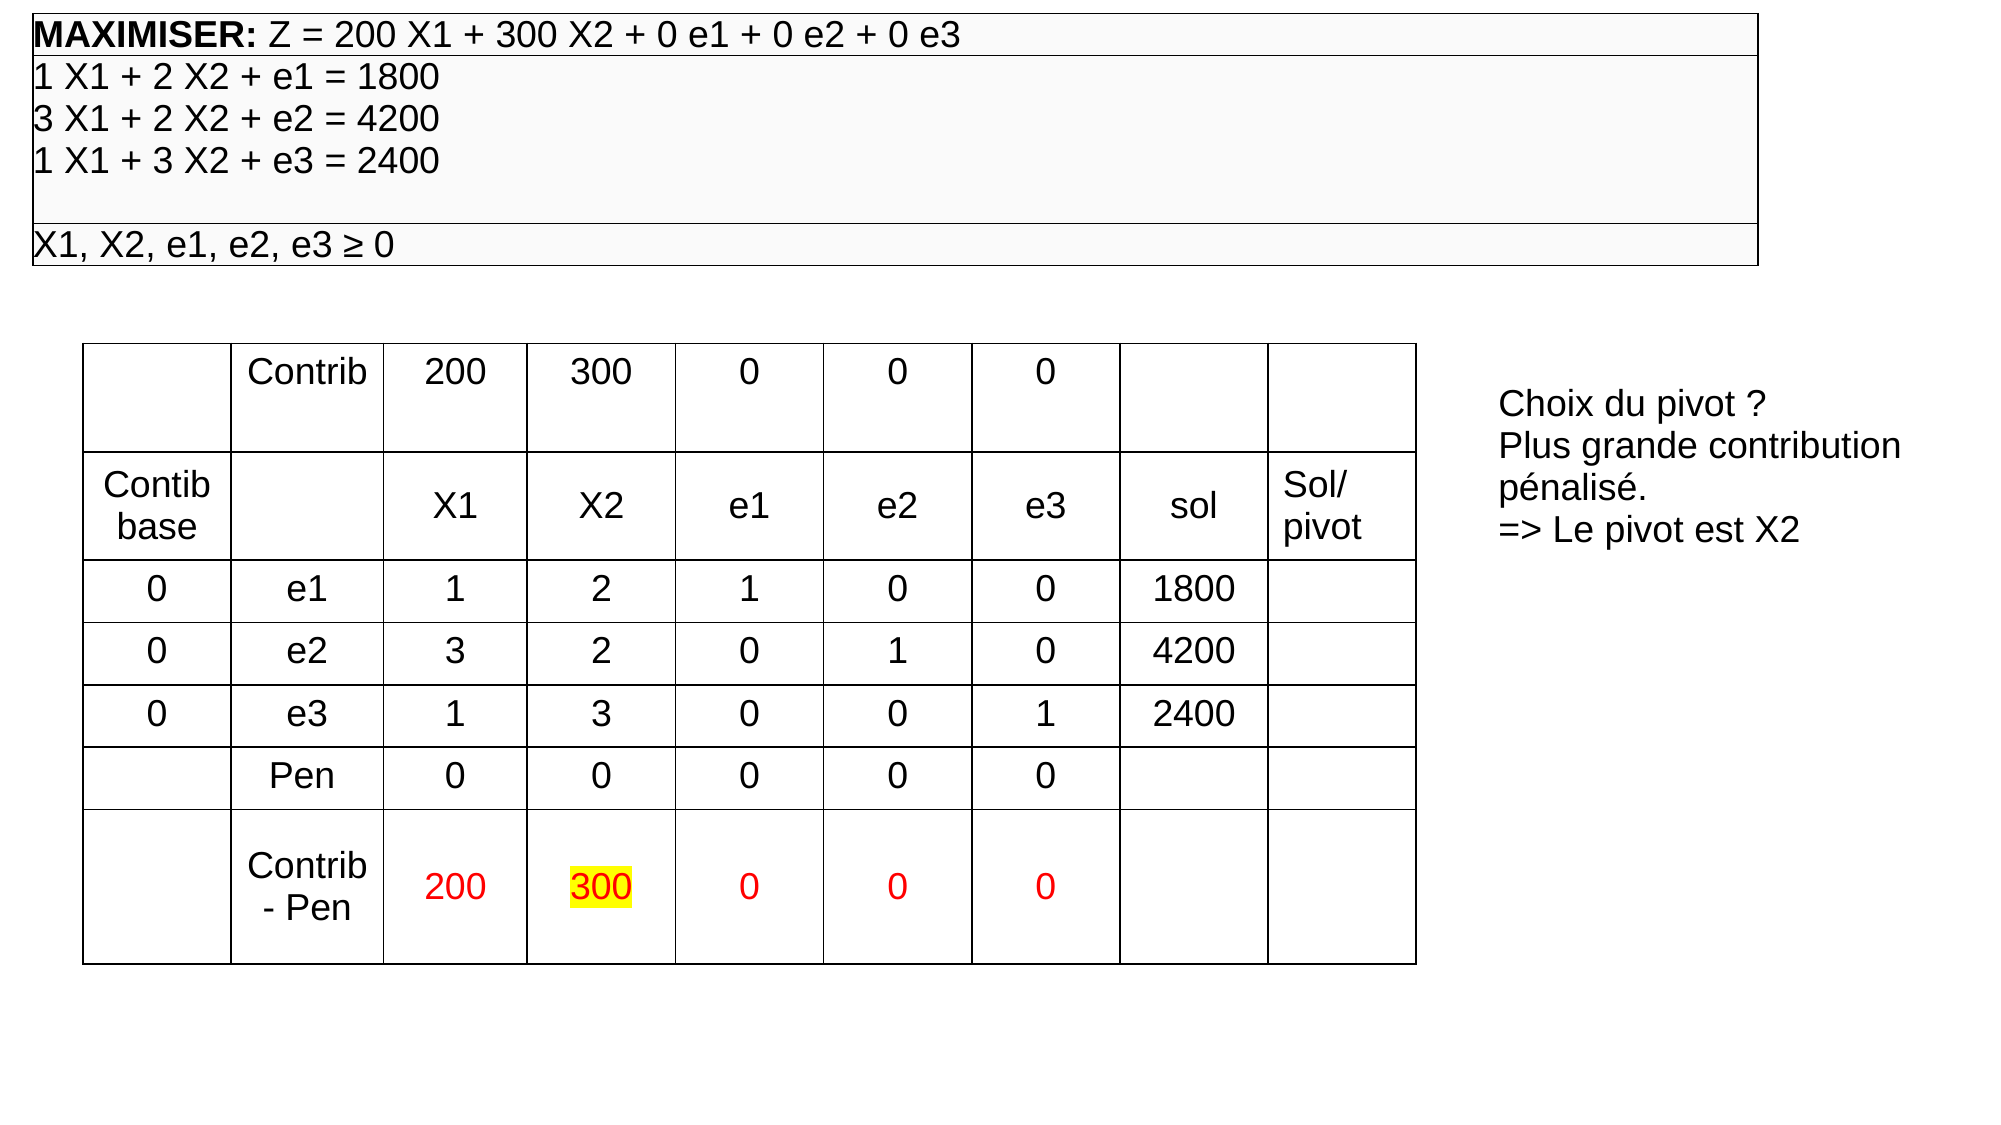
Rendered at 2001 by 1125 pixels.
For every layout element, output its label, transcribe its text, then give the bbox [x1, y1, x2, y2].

table_cell 0 [973, 748, 1119, 809]
table_cell 1 [824, 623, 971, 684]
table_cell 0 [824, 810, 971, 963]
table_cell 0 [973, 810, 1119, 963]
table_header 200 [384, 344, 526, 451]
table_cell 0 [676, 623, 823, 684]
table_cell 0 [84, 686, 230, 746]
table_cell 1 [973, 686, 1119, 746]
table_header MAXIMISER: Z = 200 X1 + 300 X2 + 0 e1 + 0 e2 + 0 e3 [34, 14, 1757, 55]
table_cell Sol/pivot [1269, 453, 1415, 559]
table_header [1121, 344, 1267, 451]
table_cell 1 X1 + 2 X2 + e1 = 1800 3 X1 + 2 X2 + e2 = 4200 1 X1 + 3 X2 + e3 = 2400 [34, 56, 1757, 223]
table_cell 2400 [1121, 686, 1267, 746]
table_cell [232, 453, 383, 559]
table_cell X1 [384, 453, 526, 559]
table_header [1269, 344, 1415, 451]
table_header 0 [973, 344, 1119, 451]
table_cell [1121, 810, 1267, 963]
table_cell 2 [528, 561, 675, 622]
table_cell [1269, 810, 1415, 963]
table_cell 0 [384, 748, 526, 809]
table_cell Contib base [84, 453, 230, 559]
table_cell 0 [528, 748, 675, 809]
table_cell 1 [676, 561, 823, 622]
table_header 300 [528, 344, 675, 451]
table_cell 0 [676, 686, 823, 746]
table_cell 0 [973, 561, 1119, 622]
table_cell 1 [384, 561, 526, 622]
table_cell 3 [528, 686, 675, 746]
table_cell 200 [384, 810, 526, 963]
table_cell 0 [676, 748, 823, 809]
table_cell Contrib - Pen [232, 810, 383, 963]
table_cell e3 [232, 686, 383, 746]
table_cell 1 [384, 686, 526, 746]
table_cell [1269, 686, 1415, 746]
table_cell 0 [824, 748, 971, 809]
table_cell 0 [676, 810, 823, 963]
table_header [84, 344, 230, 451]
table_cell 4200 [1121, 623, 1267, 684]
text_box Choix du pivot ? Plus grande contribution pénalisé. => Le pivot est X2 [1483, 375, 1951, 810]
table_cell [1269, 748, 1415, 809]
table_header 0 [676, 344, 823, 451]
table_cell [1269, 561, 1415, 622]
table_cell Pen [232, 748, 383, 809]
table_cell 0 [84, 623, 230, 684]
table_cell [1269, 623, 1415, 684]
table_cell [1121, 748, 1267, 809]
table_cell 0 [824, 561, 971, 622]
table_cell 2 [528, 623, 675, 684]
table_cell 0 [973, 623, 1119, 684]
table_cell 3 [384, 623, 526, 684]
table_cell e3 [973, 453, 1119, 559]
table_cell X2 [528, 453, 675, 559]
table_cell [84, 748, 230, 809]
table_cell [84, 810, 230, 963]
table_cell sol [1121, 453, 1267, 559]
table_cell e1 [676, 453, 823, 559]
table_header 0 [824, 344, 971, 451]
table_cell X1, X2, e1, e2, e3 ≥ 0 [34, 224, 1757, 265]
table_cell e2 [232, 623, 383, 684]
table_cell 300 [528, 810, 675, 963]
table_cell 0 [824, 686, 971, 746]
table_cell e1 [232, 561, 383, 622]
table_cell 0 [84, 561, 230, 622]
table_header Contrib [232, 344, 383, 451]
table_cell e2 [824, 453, 971, 559]
table_cell 1800 [1121, 561, 1267, 622]
